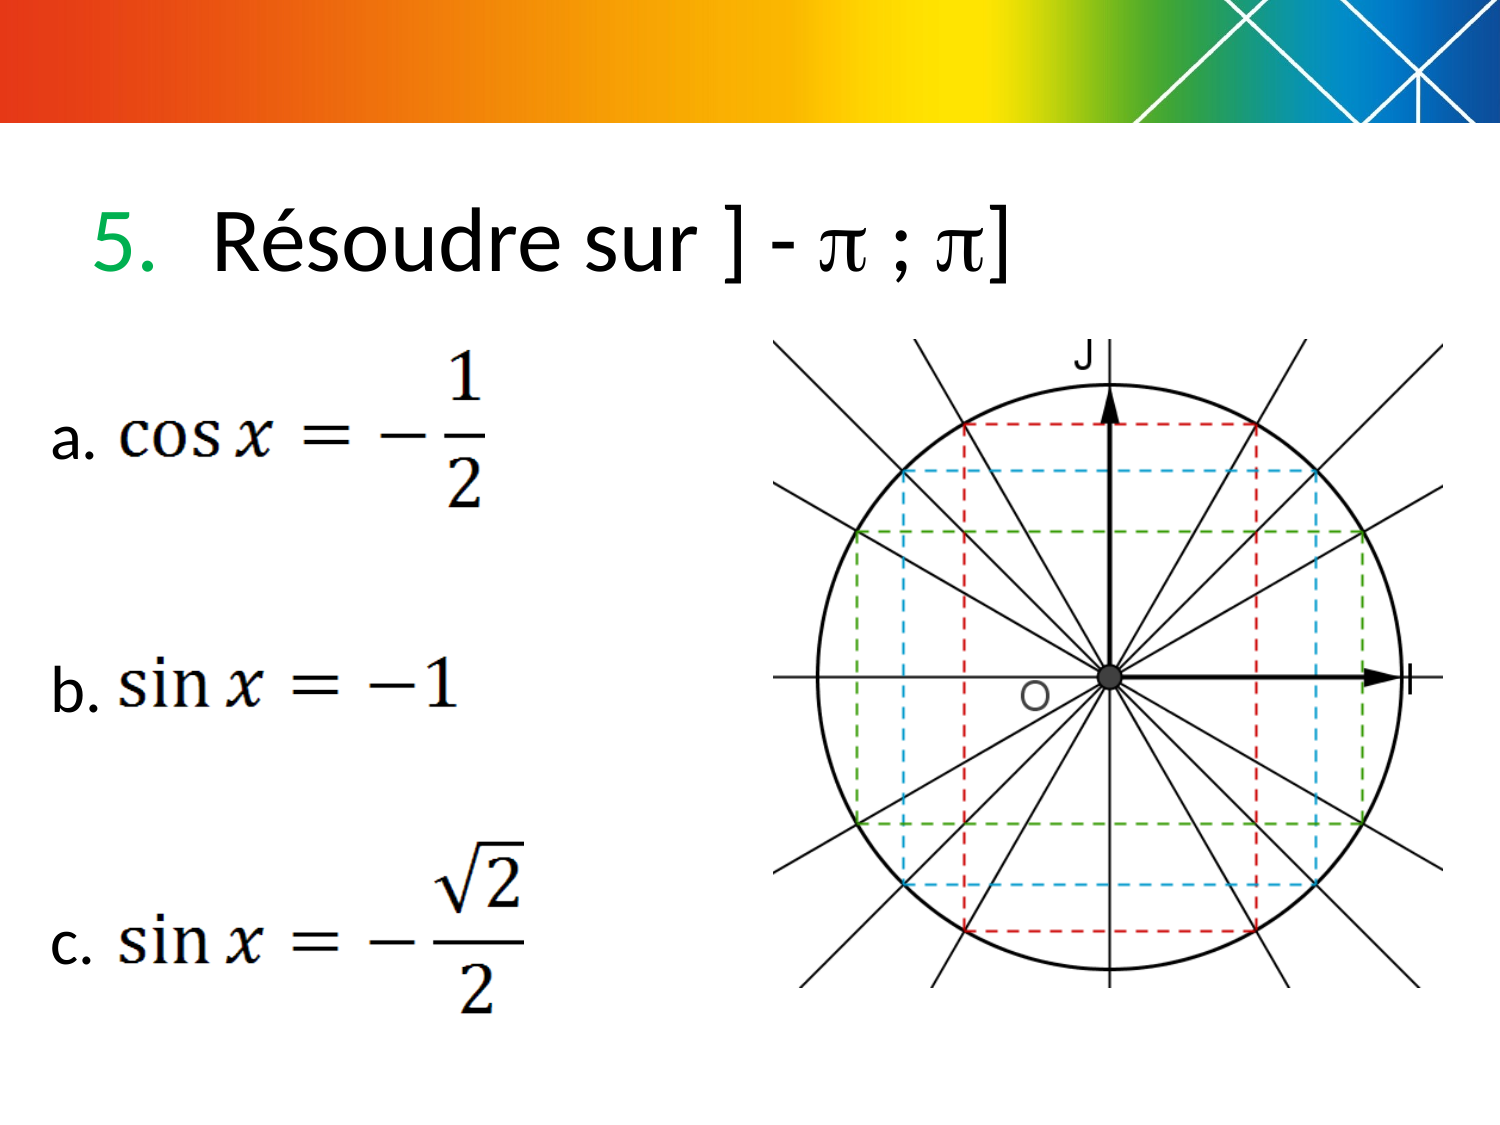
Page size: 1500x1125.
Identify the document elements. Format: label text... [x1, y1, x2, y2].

picture [117, 636, 463, 739]
picture [1340, 0, 1500, 123]
picture [773, 339, 1443, 988]
title Résoudre sur ] -  ; ] [75, 163, 1426, 305]
picture [0, 0, 1359, 123]
picture [117, 826, 524, 1028]
picture [117, 339, 485, 522]
text_box a. b. c. [35, 385, 821, 1125]
